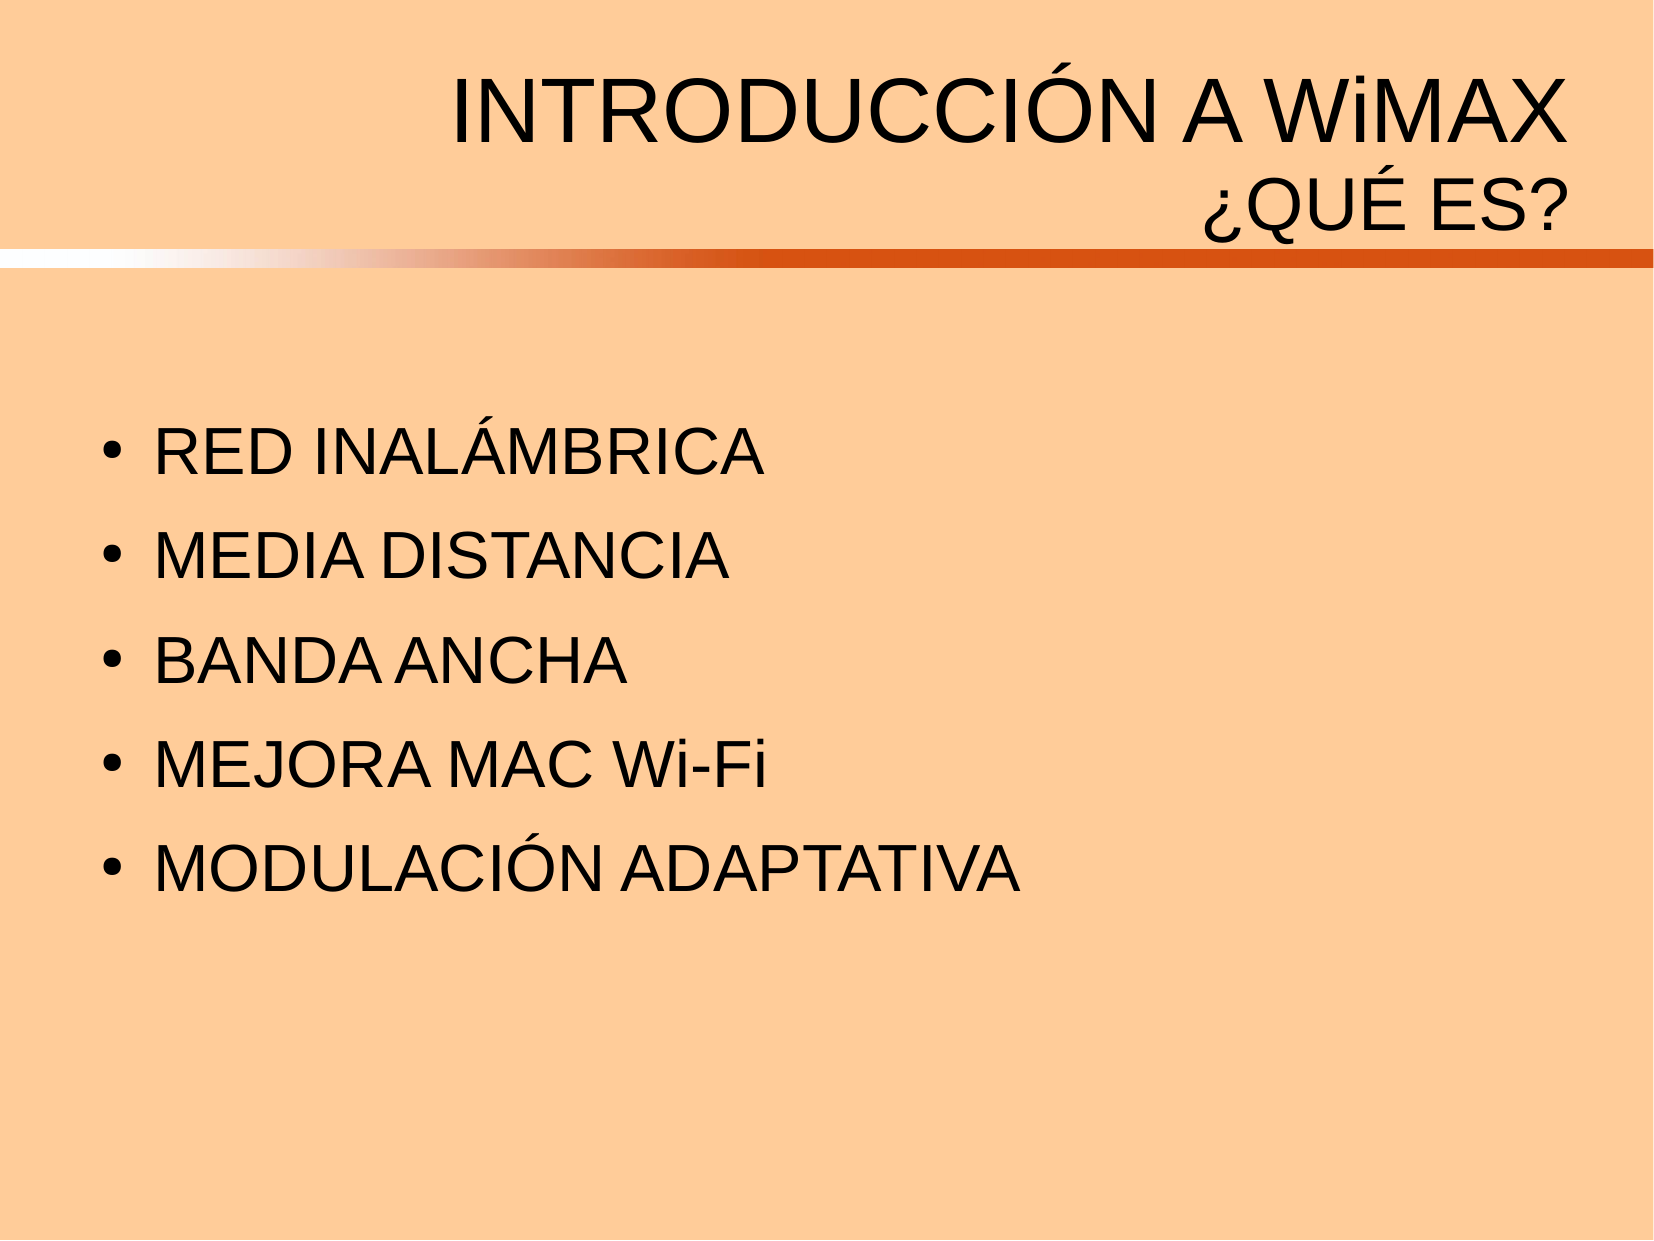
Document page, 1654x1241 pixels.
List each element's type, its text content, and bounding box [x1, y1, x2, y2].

title INTRODUCCIÓN A WiMAX ¿QUÉ ES? [82, 49, 1571, 249]
list RED INALÁMBRICA MEDIA DISTANCIA BANDA ANCHA MEJORA MAC Wi-Fi MODULACIÓN ADAPTATIVA [82, 414, 1538, 1134]
picture [0, 249, 1654, 268]
